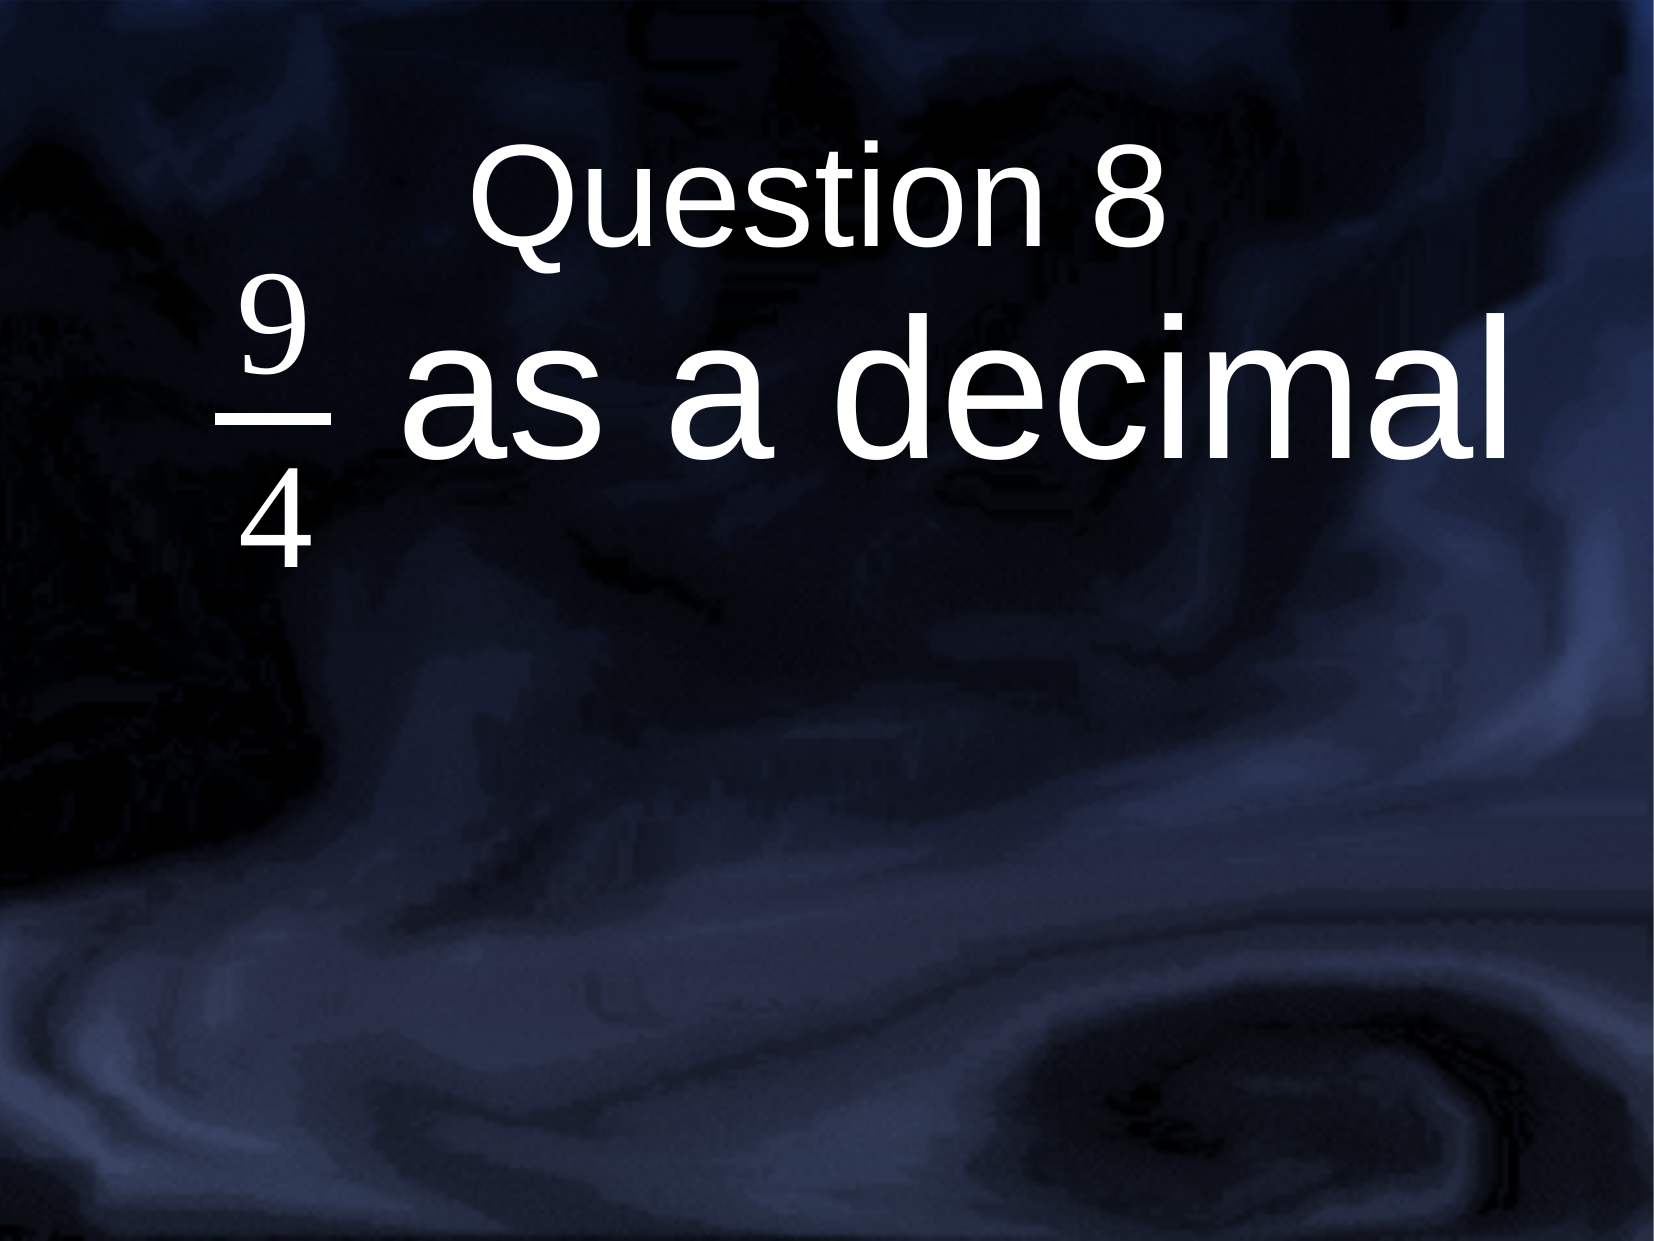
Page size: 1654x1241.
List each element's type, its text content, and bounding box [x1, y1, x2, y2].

subtitle Question 8 as a decimal [75, 105, 1564, 511]
picture [0, 0, 1654, 1241]
chart [202, 240, 346, 600]
